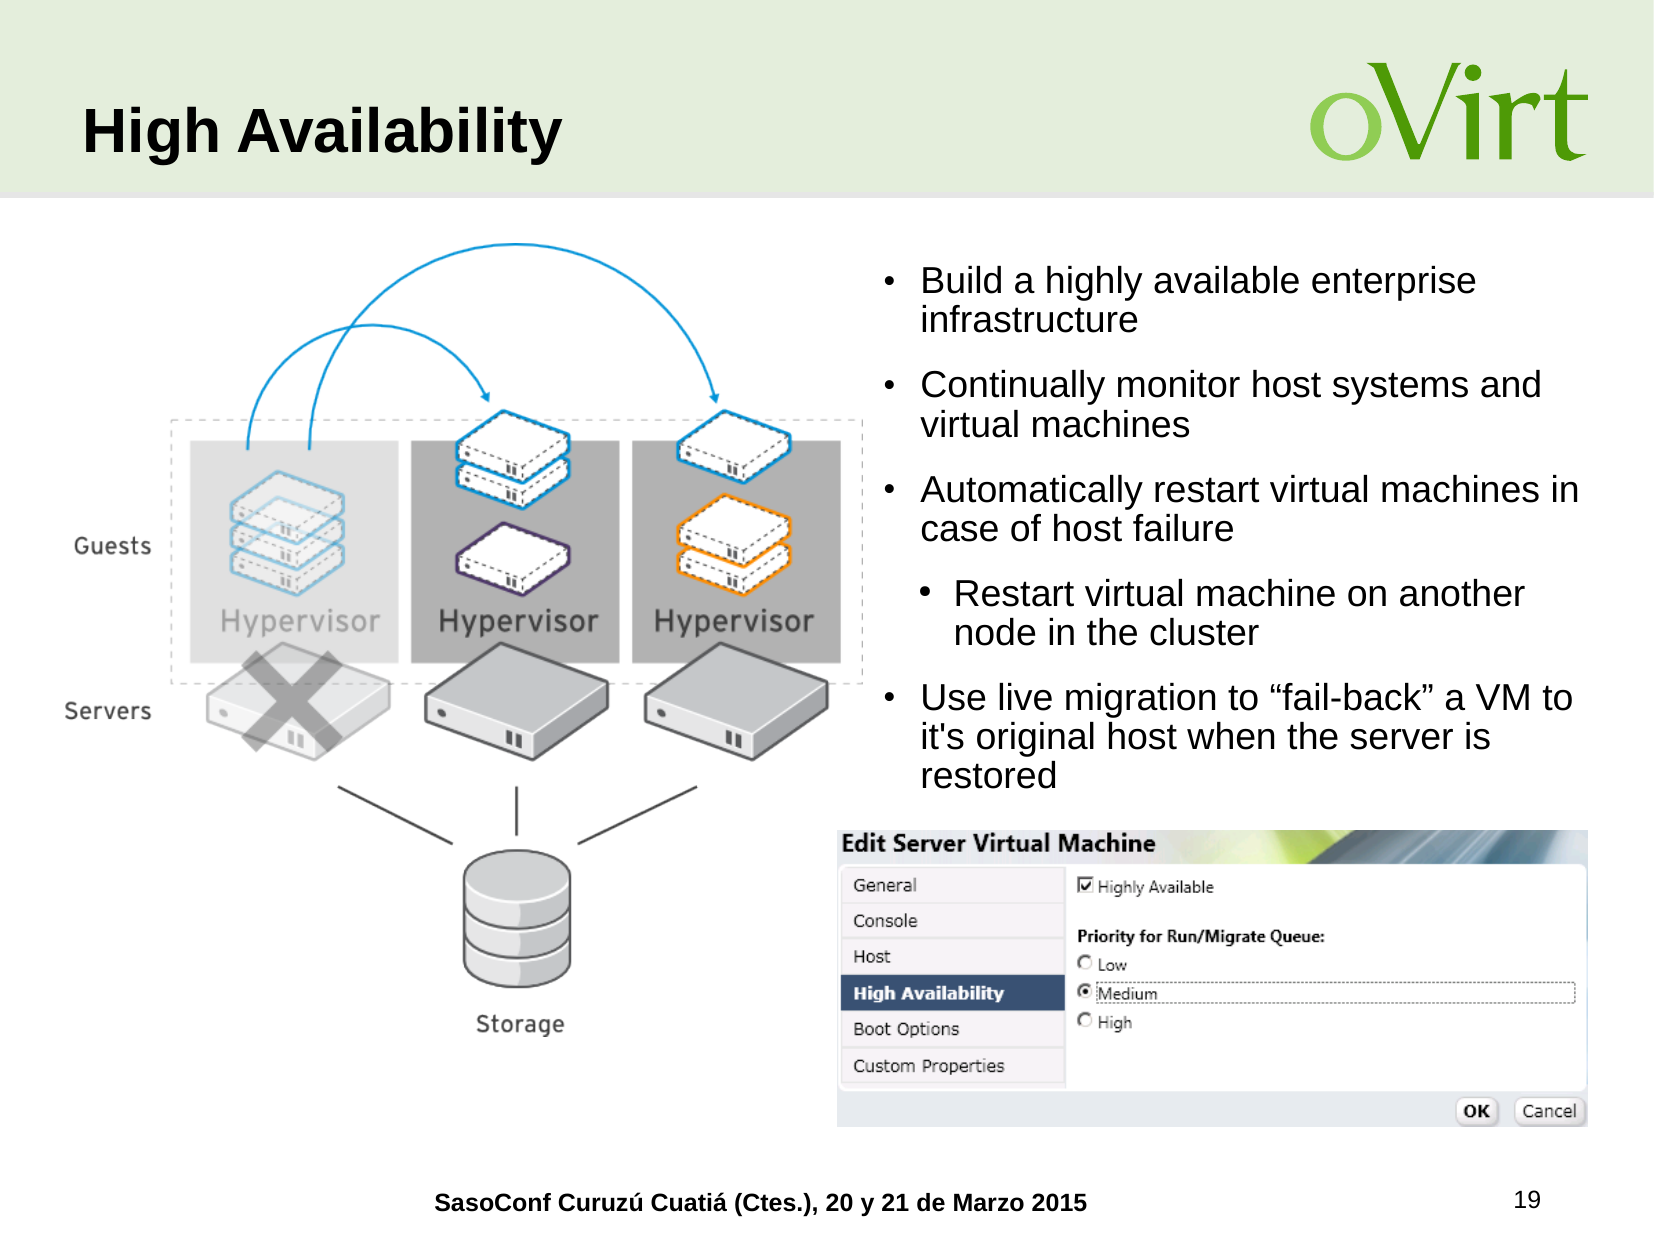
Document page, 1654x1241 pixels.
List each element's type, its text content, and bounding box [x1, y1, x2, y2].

picture [65, 243, 1588, 1127]
text_box Build a highly available enterprise infrastructure Continually monitor host systems and virtual machines Automatically restart virtual machines in case of host failure Restart virtual machine on another node in the cluster Use live migration to “fail-back” a VM to it's original host when the server is restored [868, 255, 1627, 804]
title High Availability [82, 37, 1571, 226]
